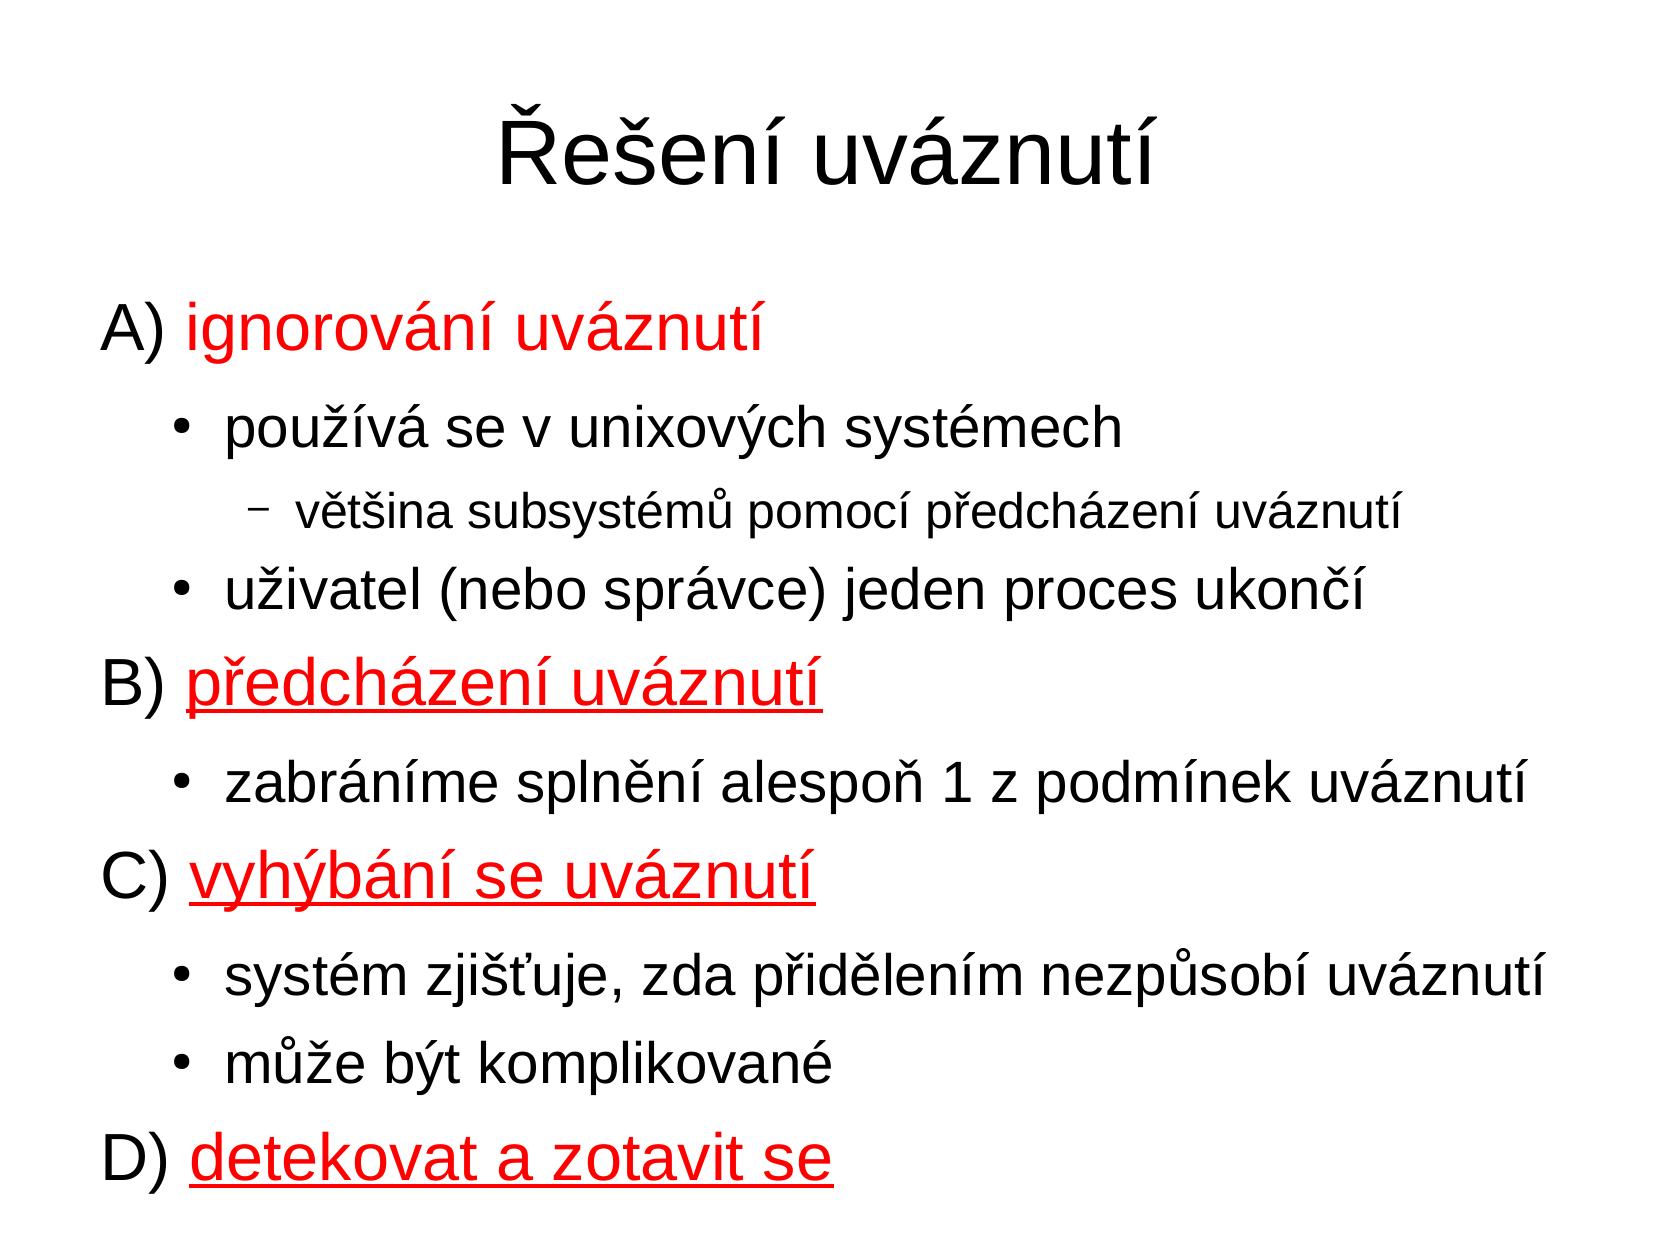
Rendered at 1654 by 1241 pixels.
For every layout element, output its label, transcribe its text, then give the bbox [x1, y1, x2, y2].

title Řešení uváznutí [82, 56, 1571, 250]
list ignorování uváznutí používá se v unixových systémech většina subsystémů pomocí předcházení uváznutí uživatel (nebo správce) jeden proces ukončí předcházení uváznutí zabráníme splnění alespoň 1 z podmínek uváznutí vyhýbání se uváznutí systém zjišťuje, zda přidělením nezpůsobí uváznutí může být komplikované detekovat a zotavit se [82, 290, 1571, 1195]
